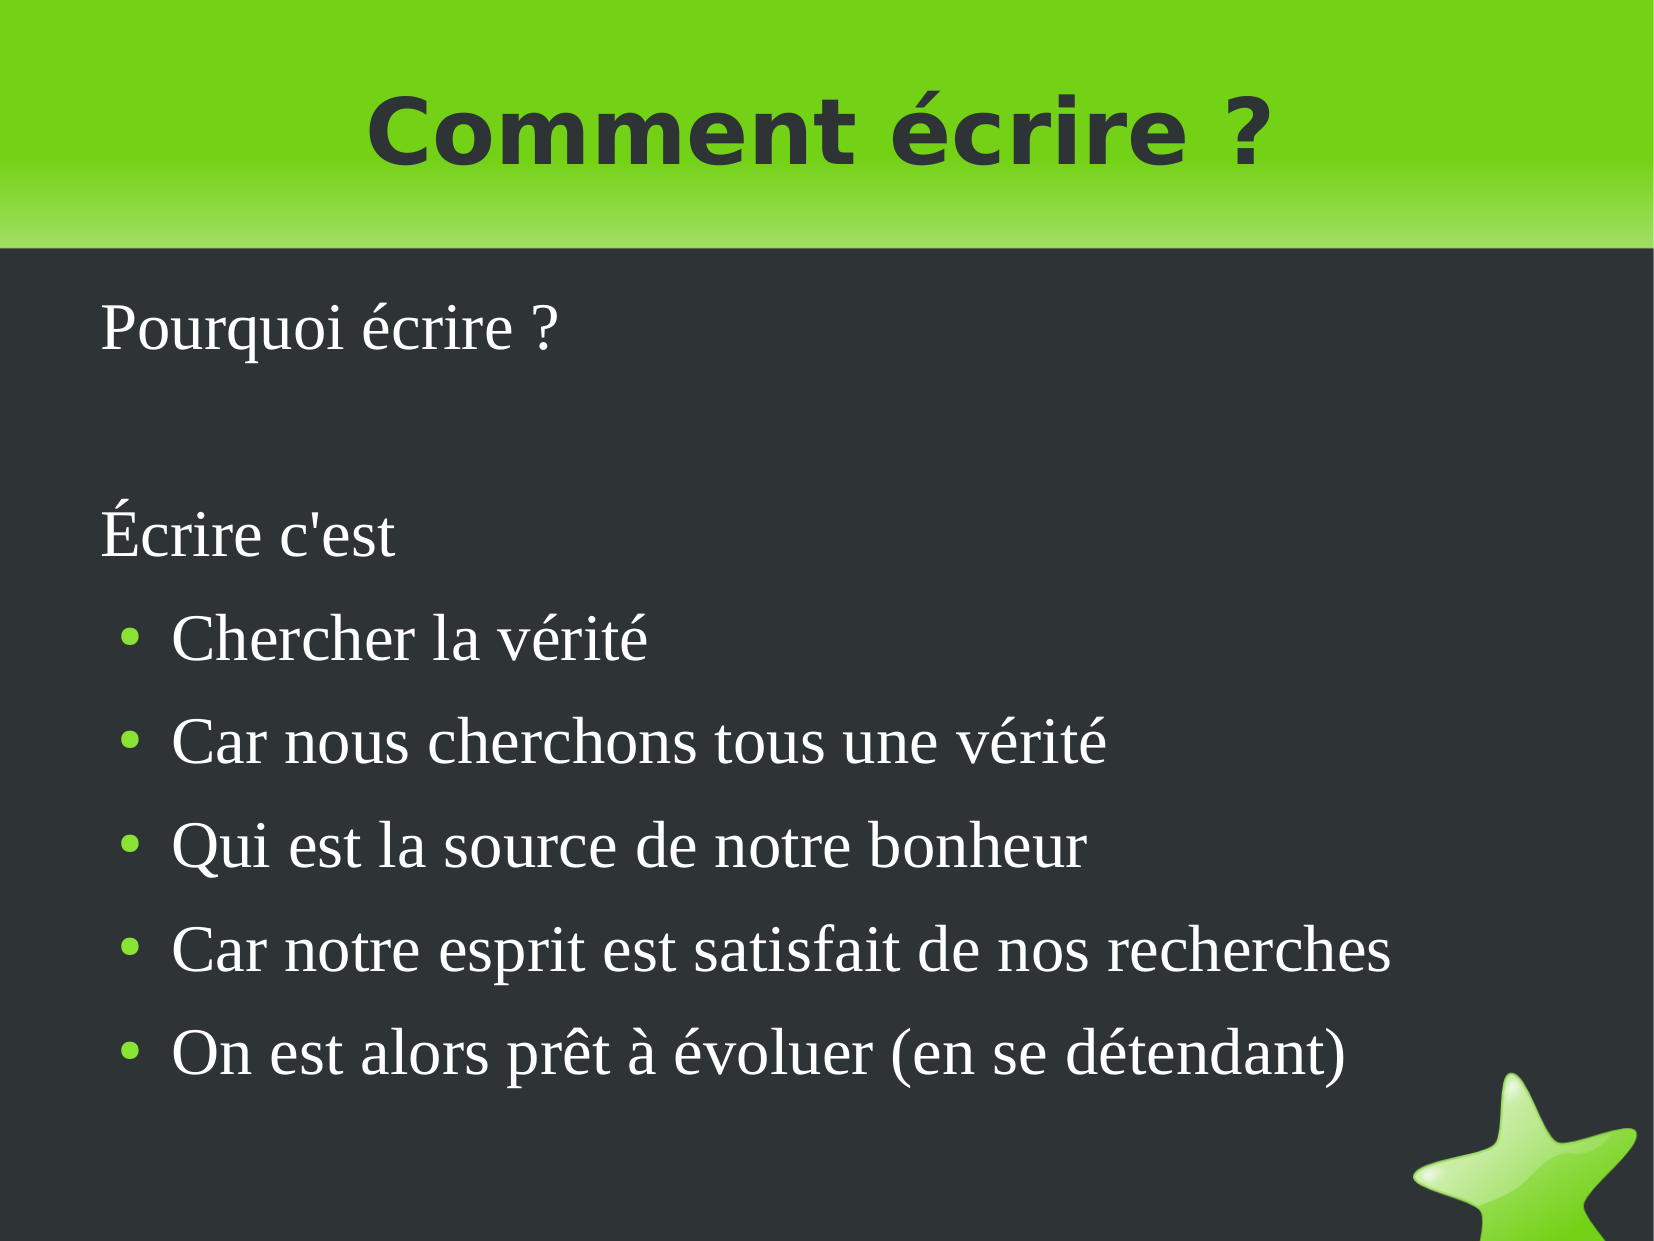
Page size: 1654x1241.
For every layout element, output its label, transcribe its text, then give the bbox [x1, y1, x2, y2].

title Comment écrire ? [76, 36, 1565, 229]
picture [0, 0, 1654, 1241]
list Pourquoi écrire ? Écrire c'est Chercher la vérité Car nous cherchons tous une vérité Qui est la source de notre bonheur Car notre esprit est satisfait de nos recherches On est alors prêt à évoluer (en se détendant) [82, 290, 1571, 1241]
